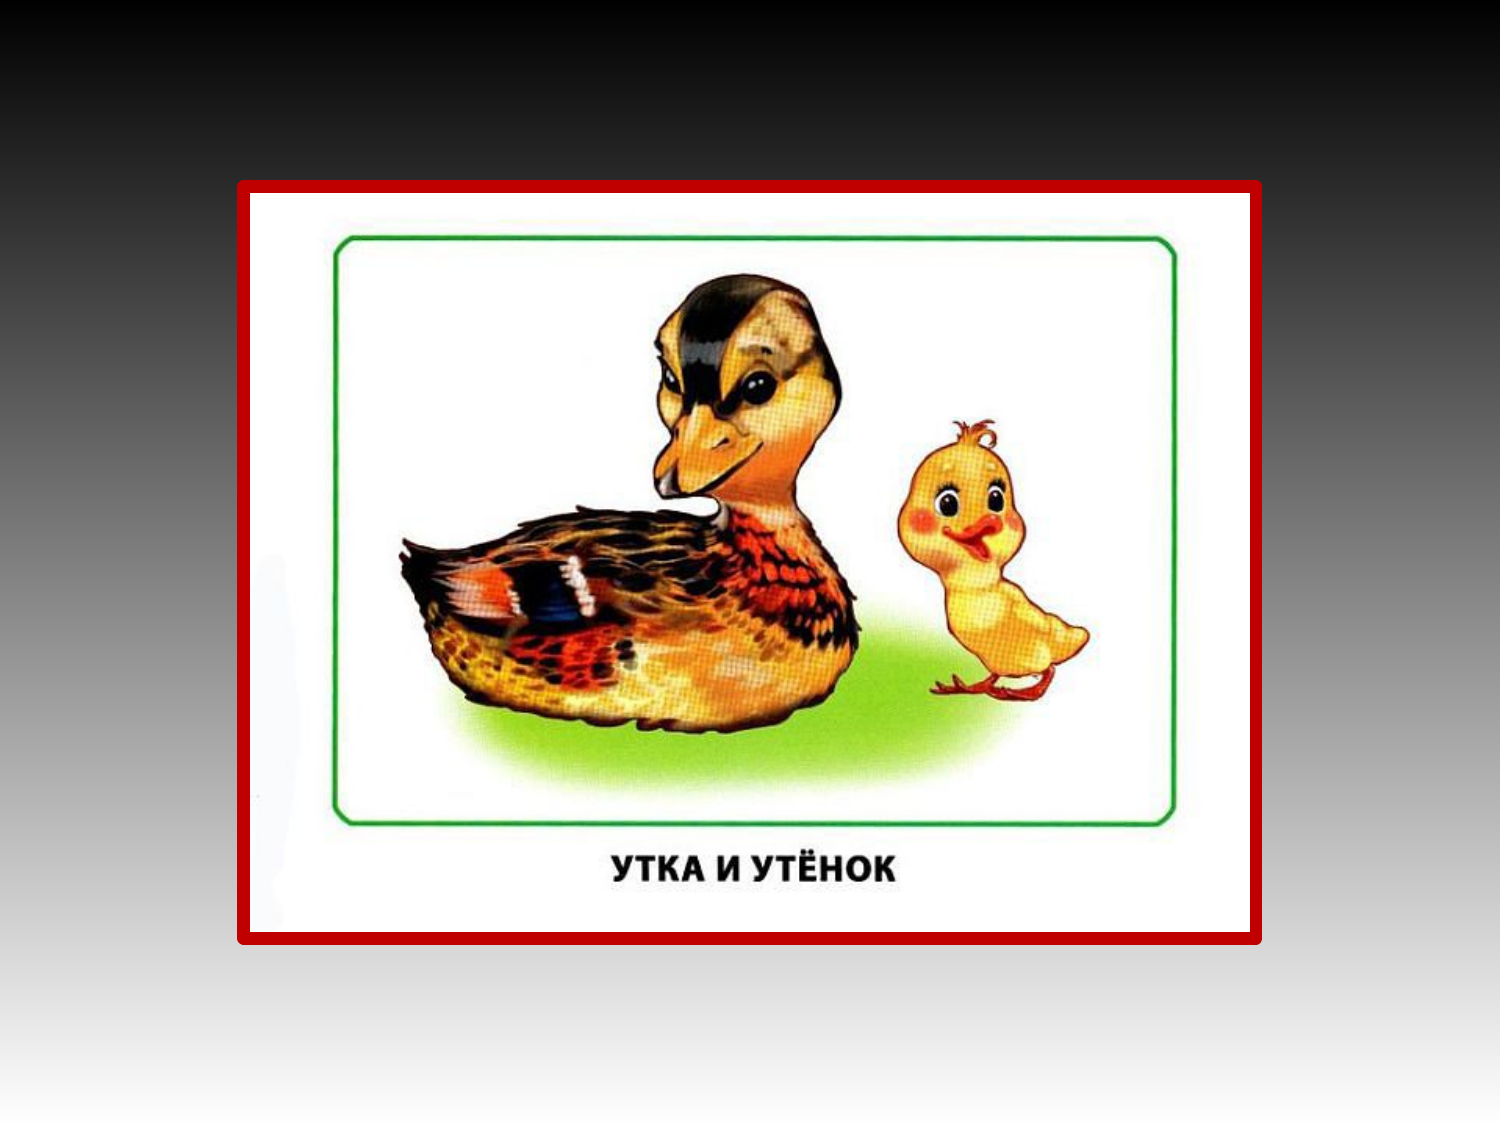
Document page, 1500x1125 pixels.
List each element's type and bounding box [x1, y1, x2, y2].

picture [249, 192, 1250, 933]
